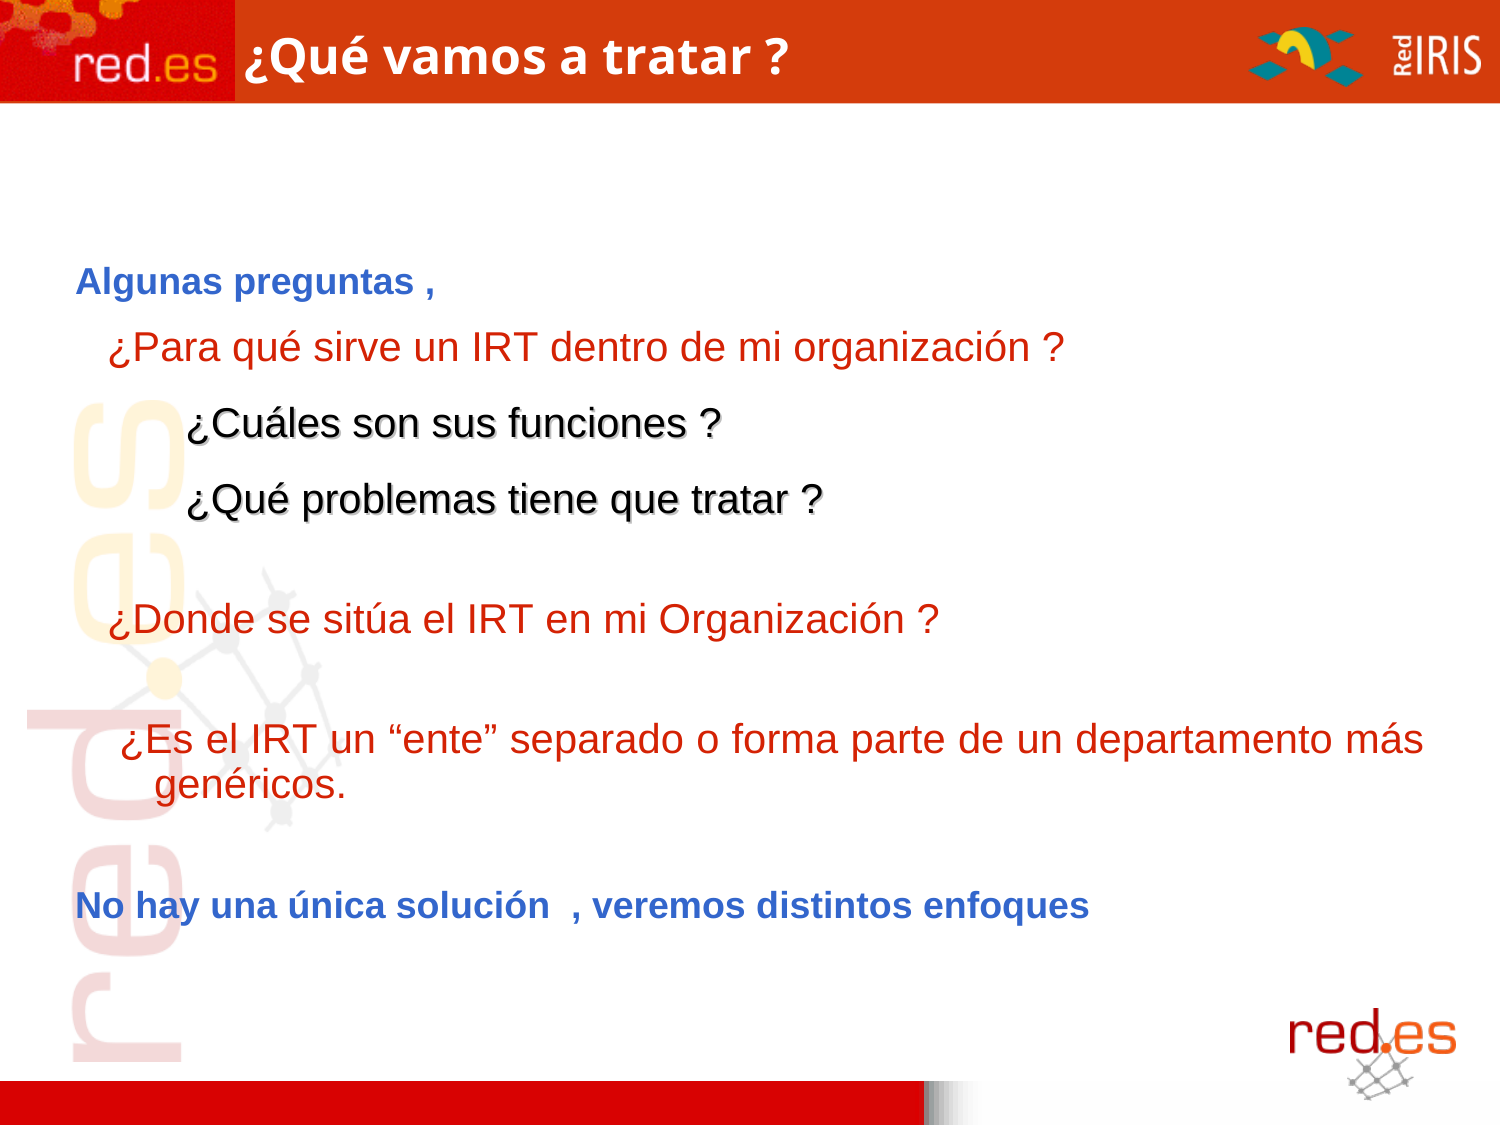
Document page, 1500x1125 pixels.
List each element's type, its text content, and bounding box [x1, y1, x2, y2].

picture [0, 0, 235, 101]
picture [1412, 27, 1481, 87]
picture [0, 1008, 1500, 1125]
list Algunas preguntas , ¿Para qué sirve un IRT dentro de mi organización ? ¿Cuáles son sus funciones ? ¿Qué problemas tiene que tratar ? ¿Donde se sitúa el IRT en mi Organización ? ¿Es el IRT un “ente” separado o forma parte de un departamento más genéricos. No hay una única solución , veremos distintos enfoques [75, 262, 1426, 1057]
picture [27, 400, 345, 1062]
title ¿Qué vamos a tratar ? [244, 0, 1412, 121]
